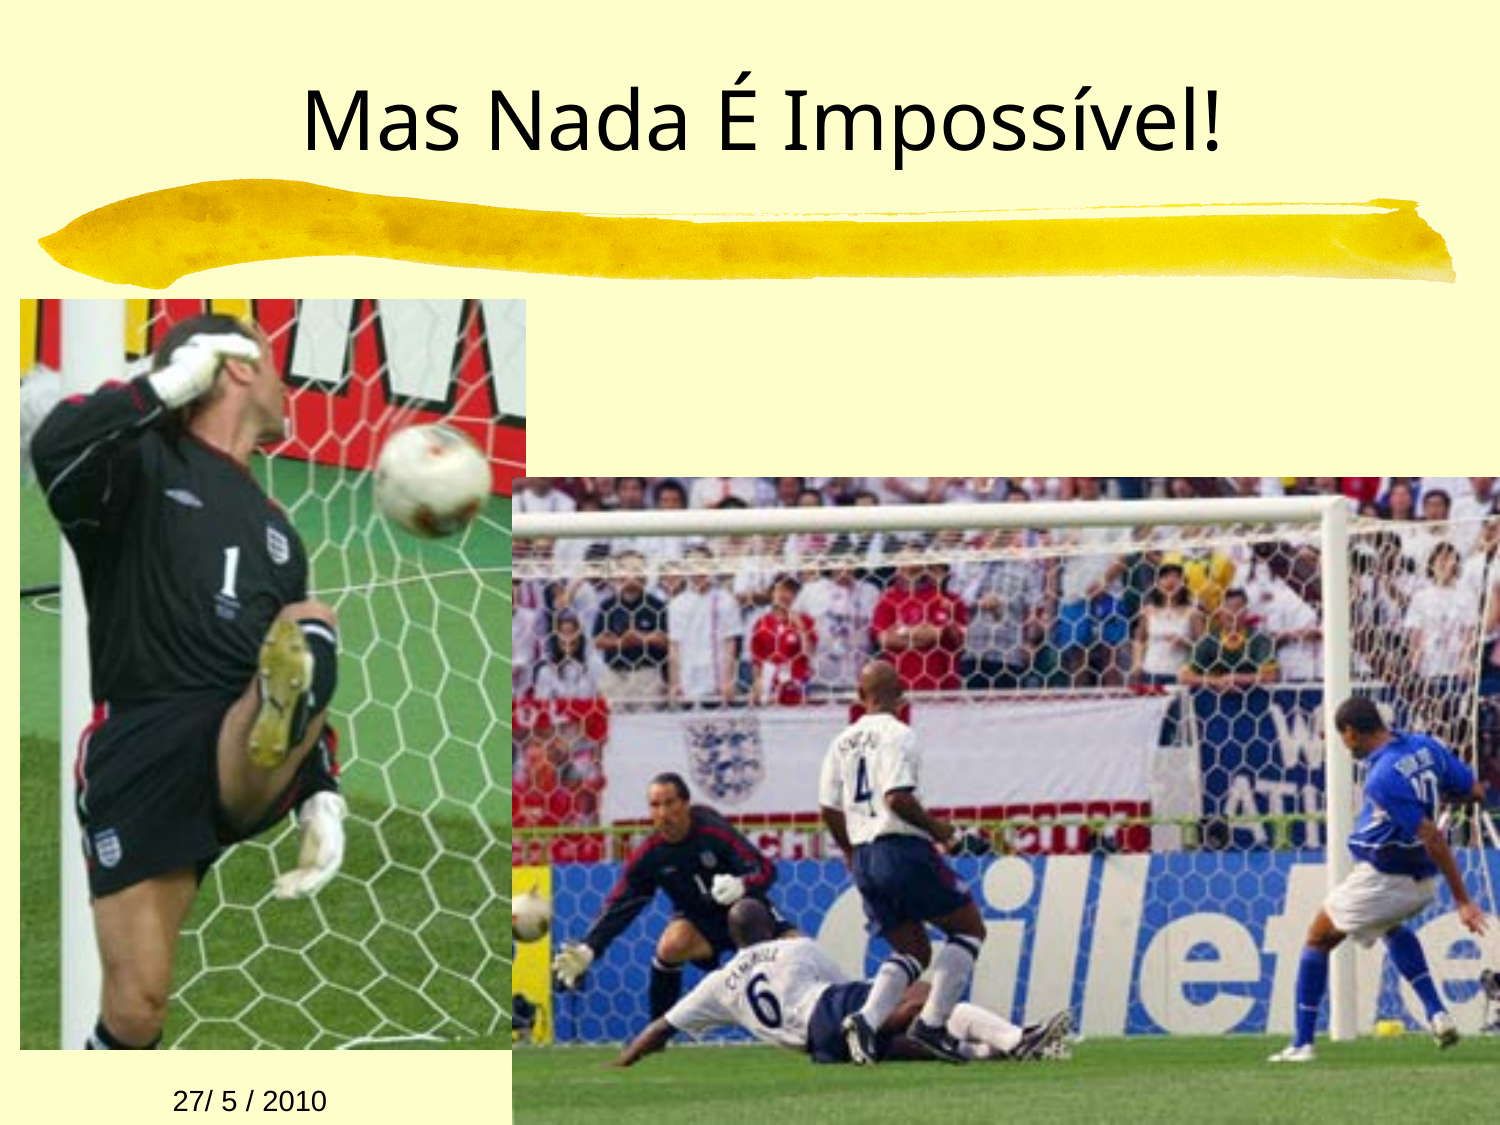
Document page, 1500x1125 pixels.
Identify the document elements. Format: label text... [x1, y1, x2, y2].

title Mas Nada É Impossível! [125, 37, 1401, 175]
picture [24, 174, 1463, 297]
picture [20, 299, 1500, 1125]
